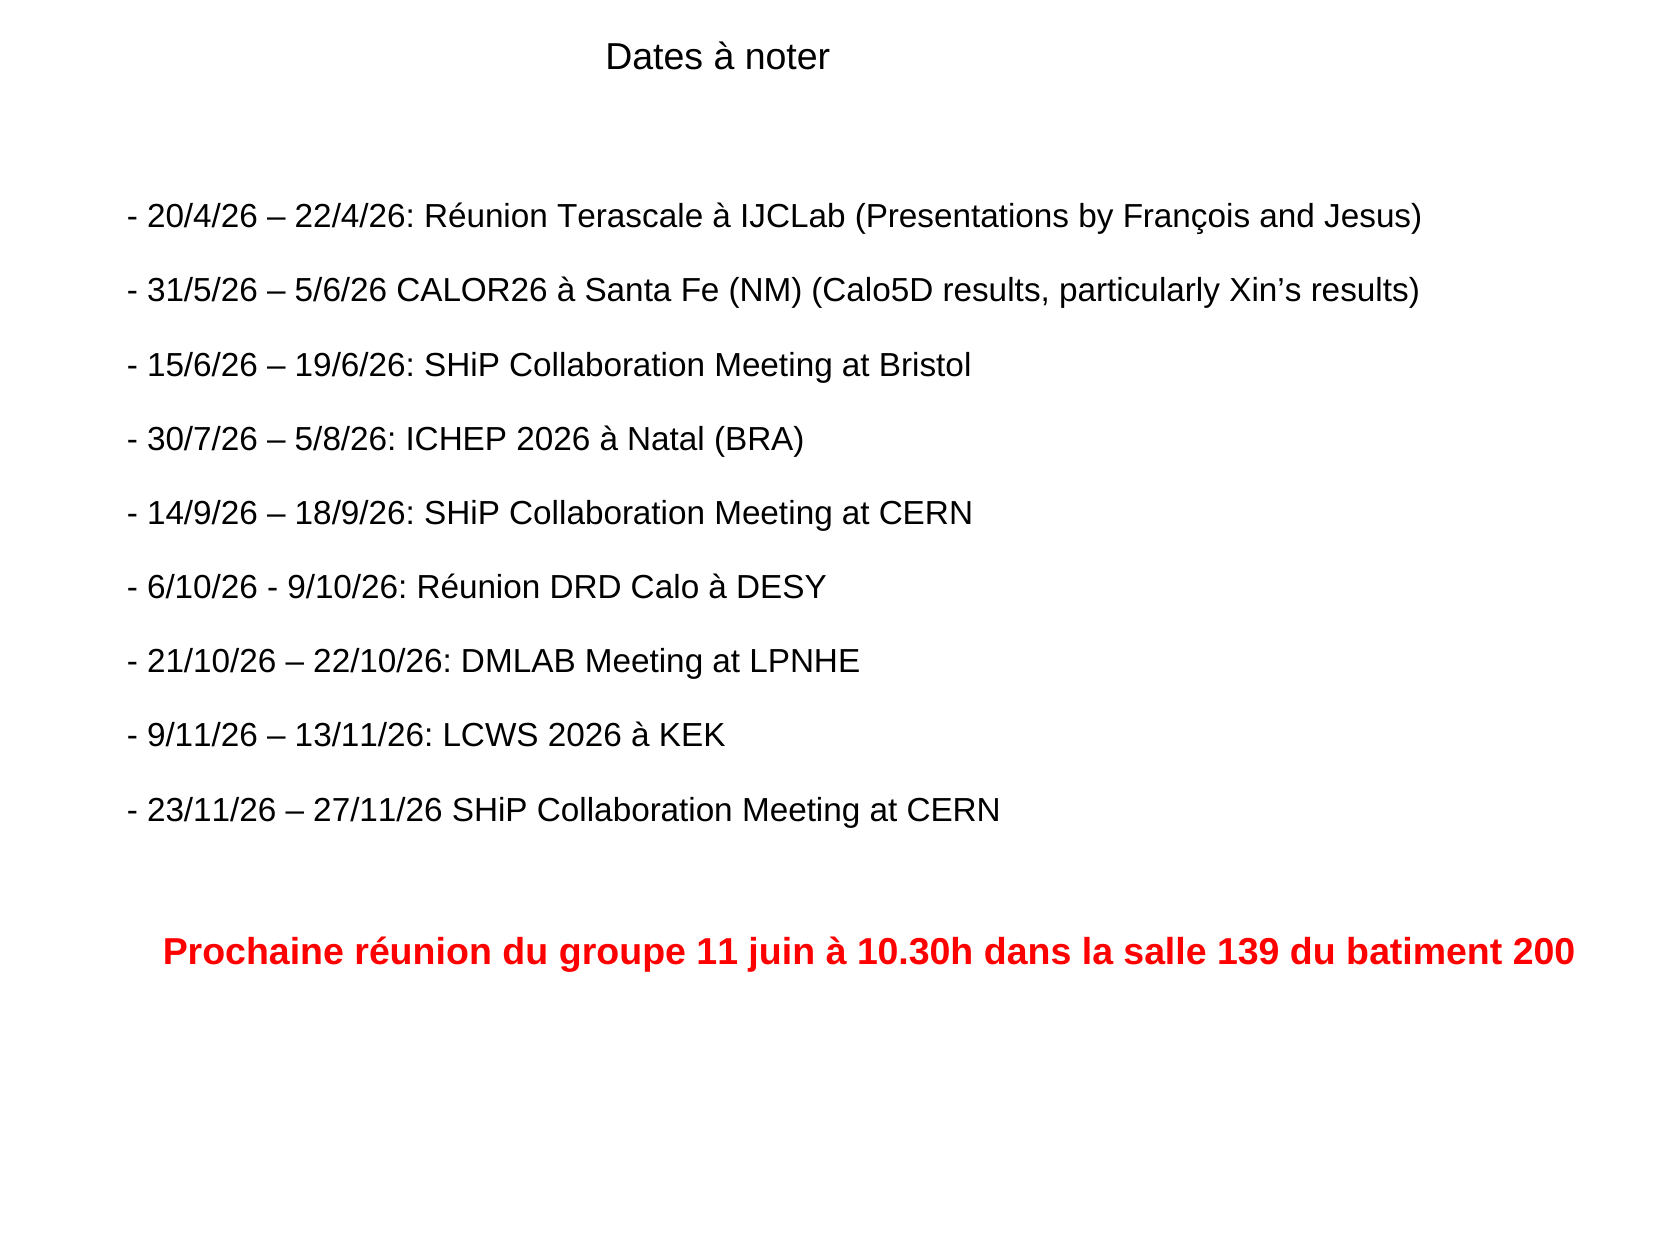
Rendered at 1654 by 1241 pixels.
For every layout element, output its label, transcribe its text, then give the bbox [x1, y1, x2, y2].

text_box - 20/4/26 – 22/4/26: Réunion Terascale à IJCLab (Presentations by François and Jesus) - 31/5/26 – 5/6/26 CALOR26 à Santa Fe (NM) (Calo5D results, particularly Xin’s results) - 15/6/26 – 19/6/26: SHiP Collaboration Meeting at Bristol - 30/7/26 – 5/8/26: ICHEP 2026 à Natal (BRA) - 14/9/26 – 18/9/26: SHiP Collaboration Meeting at CERN - 6/10/26 - 9/10/26: Réunion DRD Calo à DESY - 21/10/26 – 22/10/26: DMLAB Meeting at LPNHE - 9/11/26 – 13/11/26: LCWS 2026 à KEK - 23/11/26 – 27/11/26 SHiP Collaboration Meeting at CERN [112, 76, 1371, 924]
text_box Dates à noter [590, 25, 846, 76]
text_box Prochaine réunion du groupe 11 juin à 10.30h dans la salle 139 du batiment 200 [148, 923, 1512, 981]
